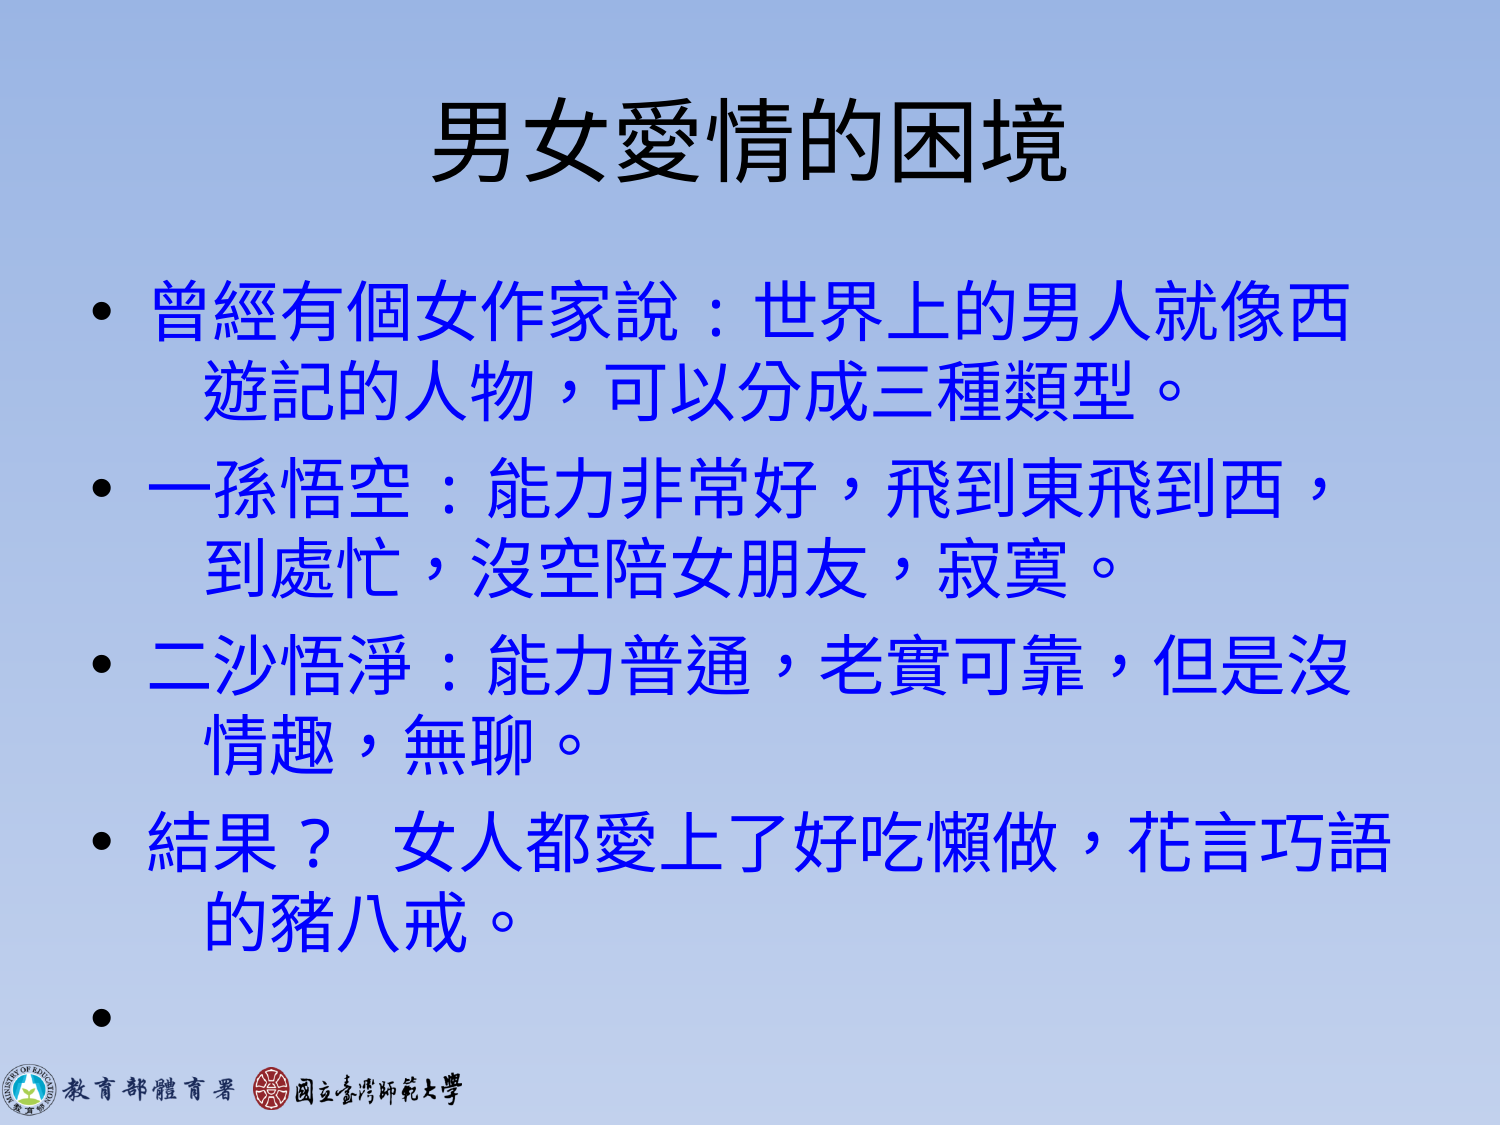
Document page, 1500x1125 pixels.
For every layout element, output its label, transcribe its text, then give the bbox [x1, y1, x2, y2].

title 男女愛情的困境 [75, 45, 1426, 233]
list 曾經有個女作家說:世界上的男人就像西遊記的人物，可以分成三種類型。 一孫悟空:能力非常好，飛到東飛到西，到處忙，沒空陪女朋友，寂寞。 二沙悟淨:能力普通，老實可靠，但是沒情趣，無聊。 結果? 女人都愛上了好吃懶做，花言巧語的豬八戒。 [75, 262, 1426, 1005]
